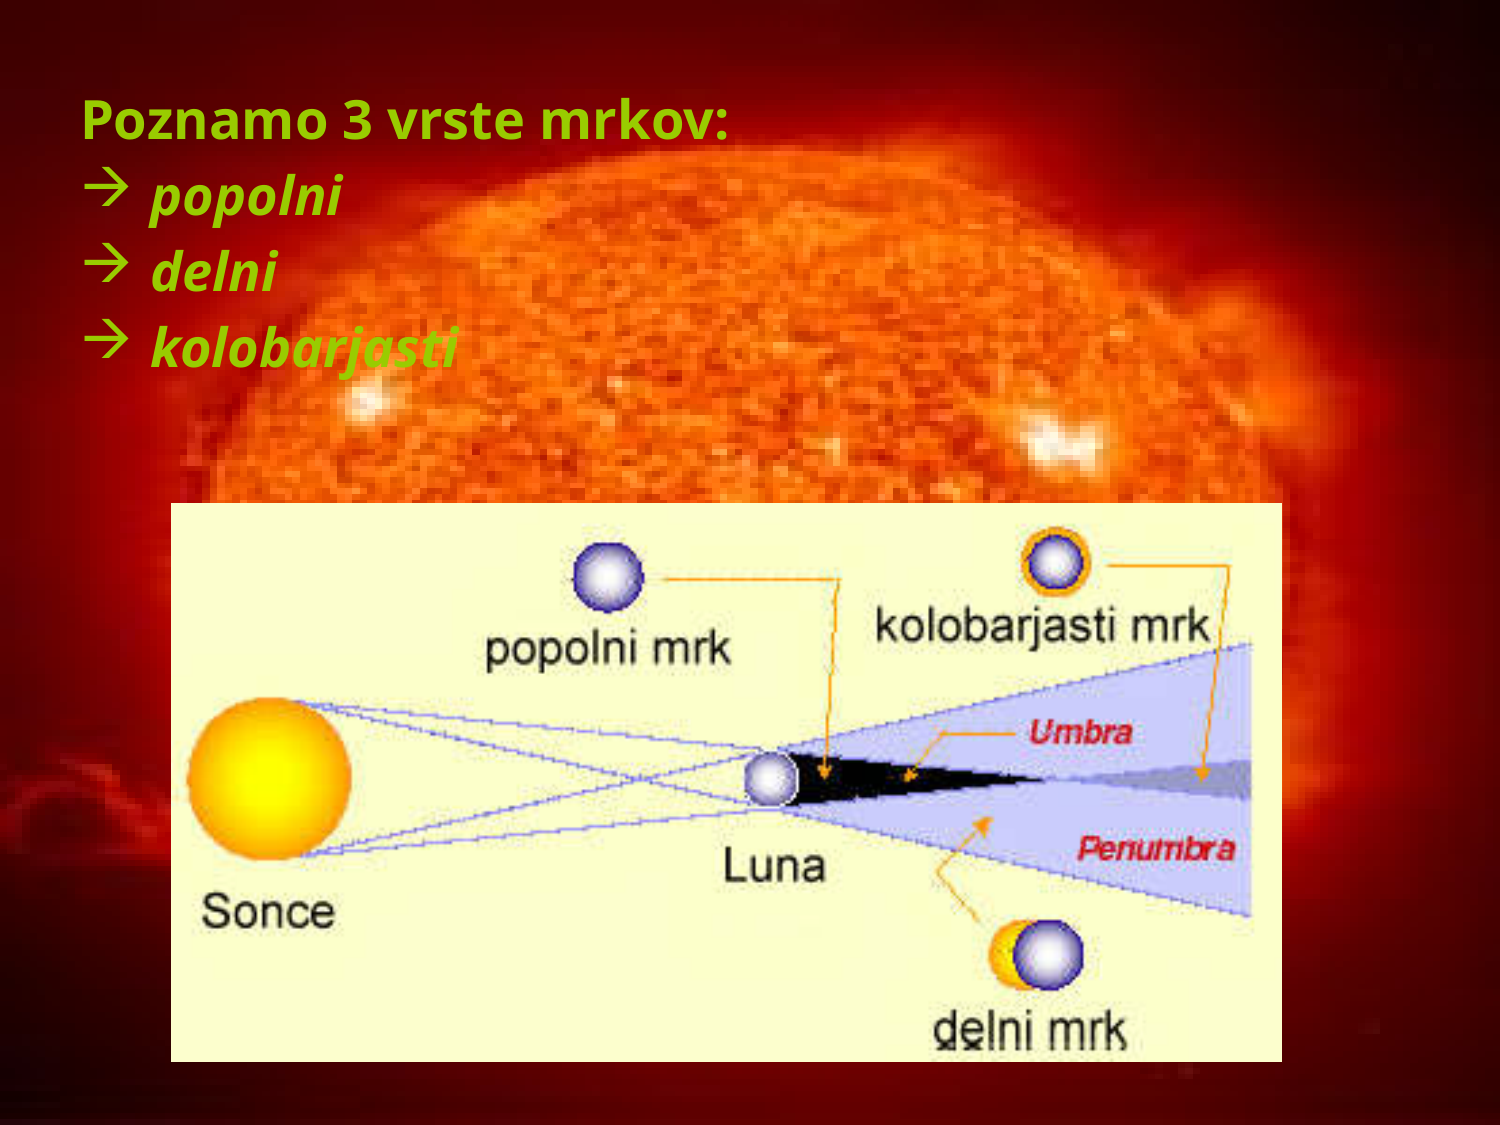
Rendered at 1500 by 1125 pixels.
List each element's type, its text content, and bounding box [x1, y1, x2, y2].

list Poznamo 3 vrste mrkov: popolni delni kolobarjasti [64, 78, 1415, 821]
picture [0, 0, 1500, 1125]
